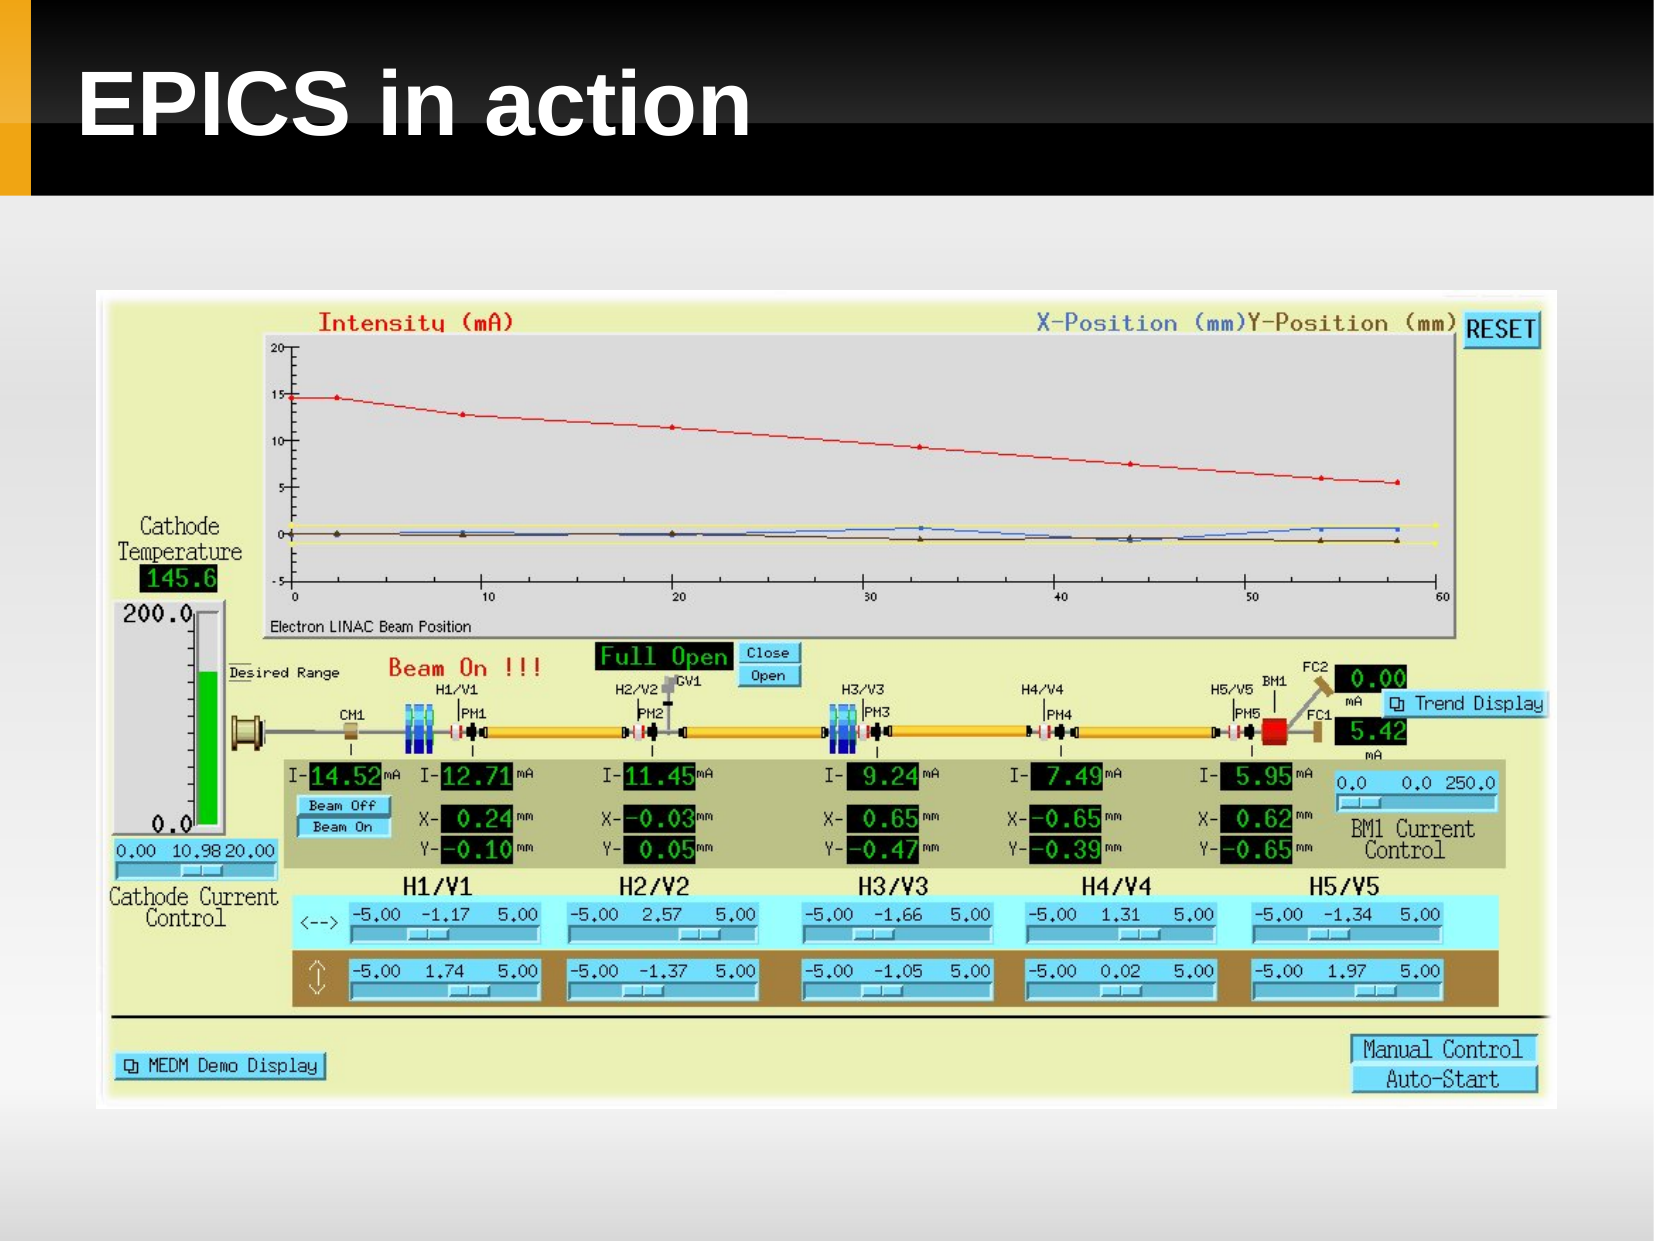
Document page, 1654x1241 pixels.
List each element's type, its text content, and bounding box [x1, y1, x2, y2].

picture [0, 0, 1654, 1241]
title EPICS in action [76, 7, 1565, 200]
list Vlinac – simulation IOC console MEDM Alarm Handler StripTool Python Script Scanners maybe [82, 290, 417, 1094]
